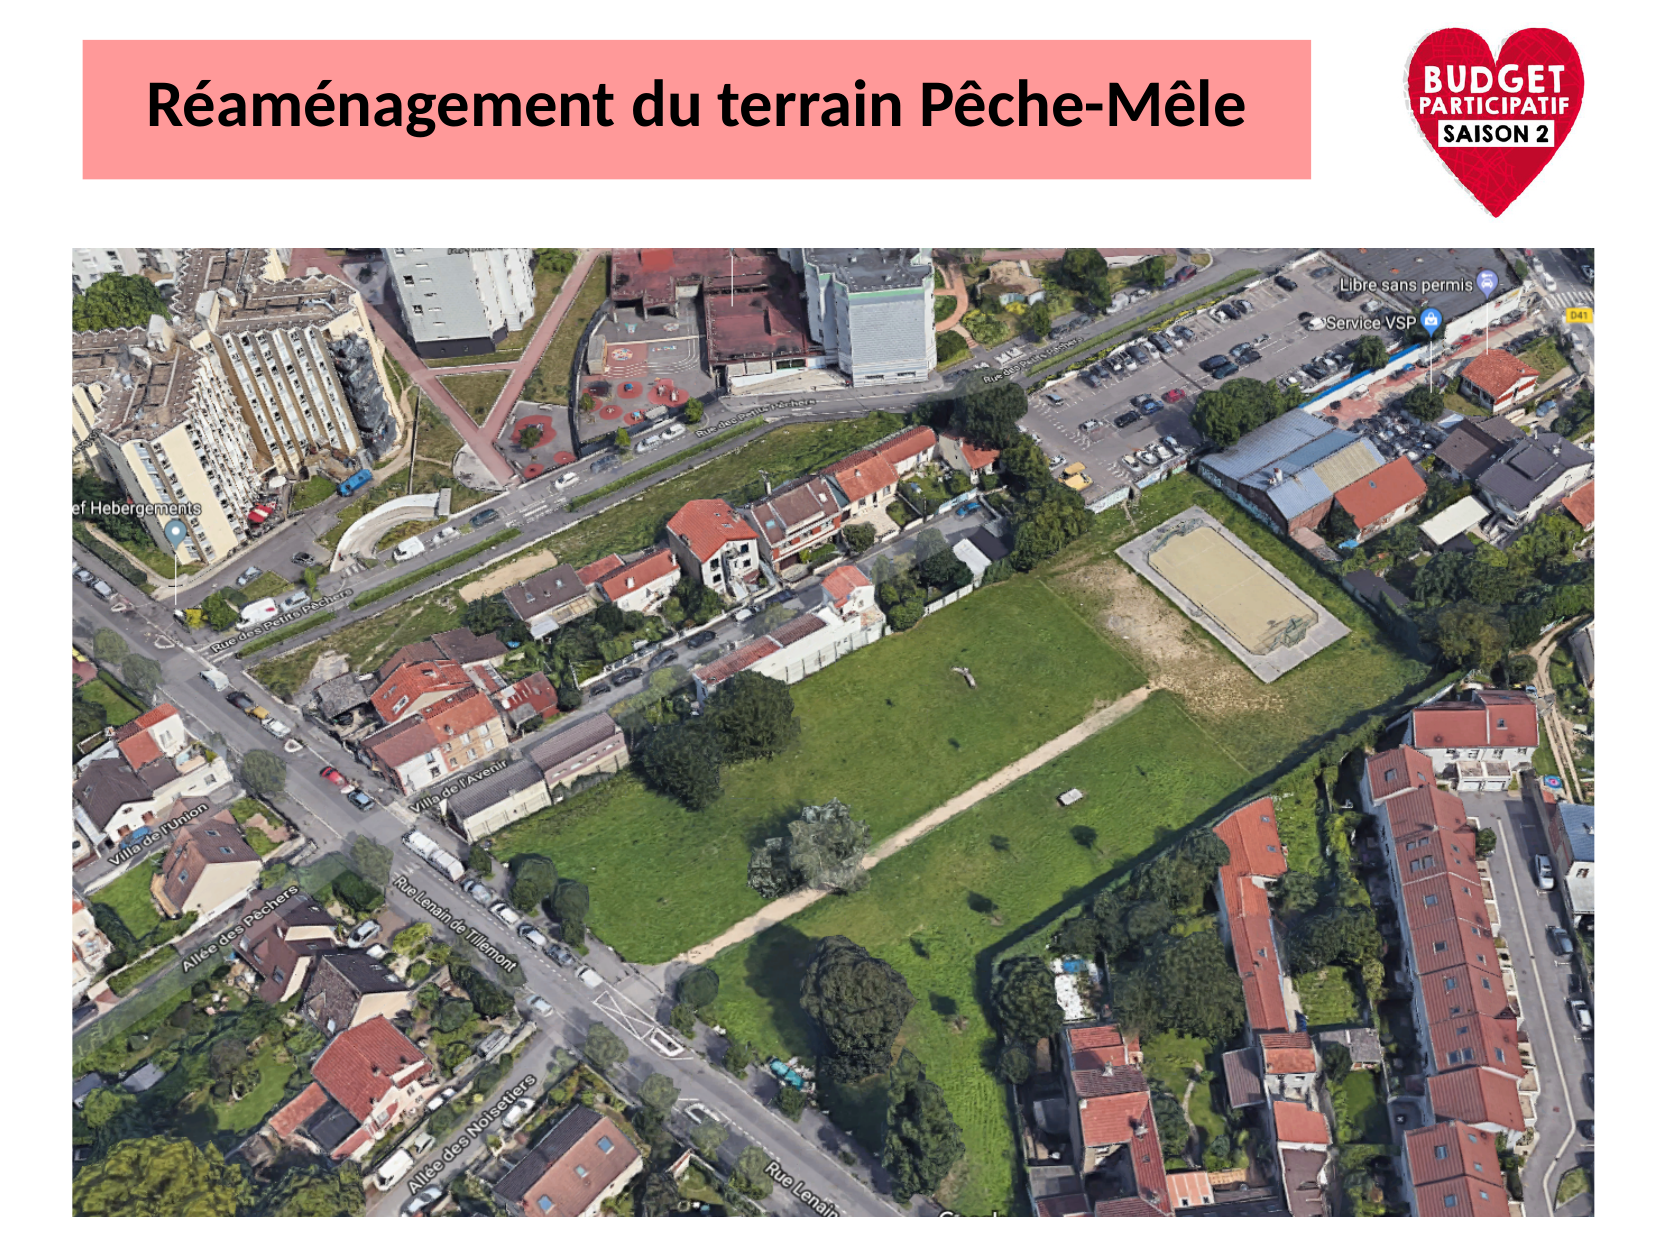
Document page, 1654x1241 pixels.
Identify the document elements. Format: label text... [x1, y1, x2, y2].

picture [72, 248, 1595, 1217]
picture [1349, 22, 1642, 225]
title Réaménagement du terrain Pêche-Mêle [82, 39, 1312, 180]
